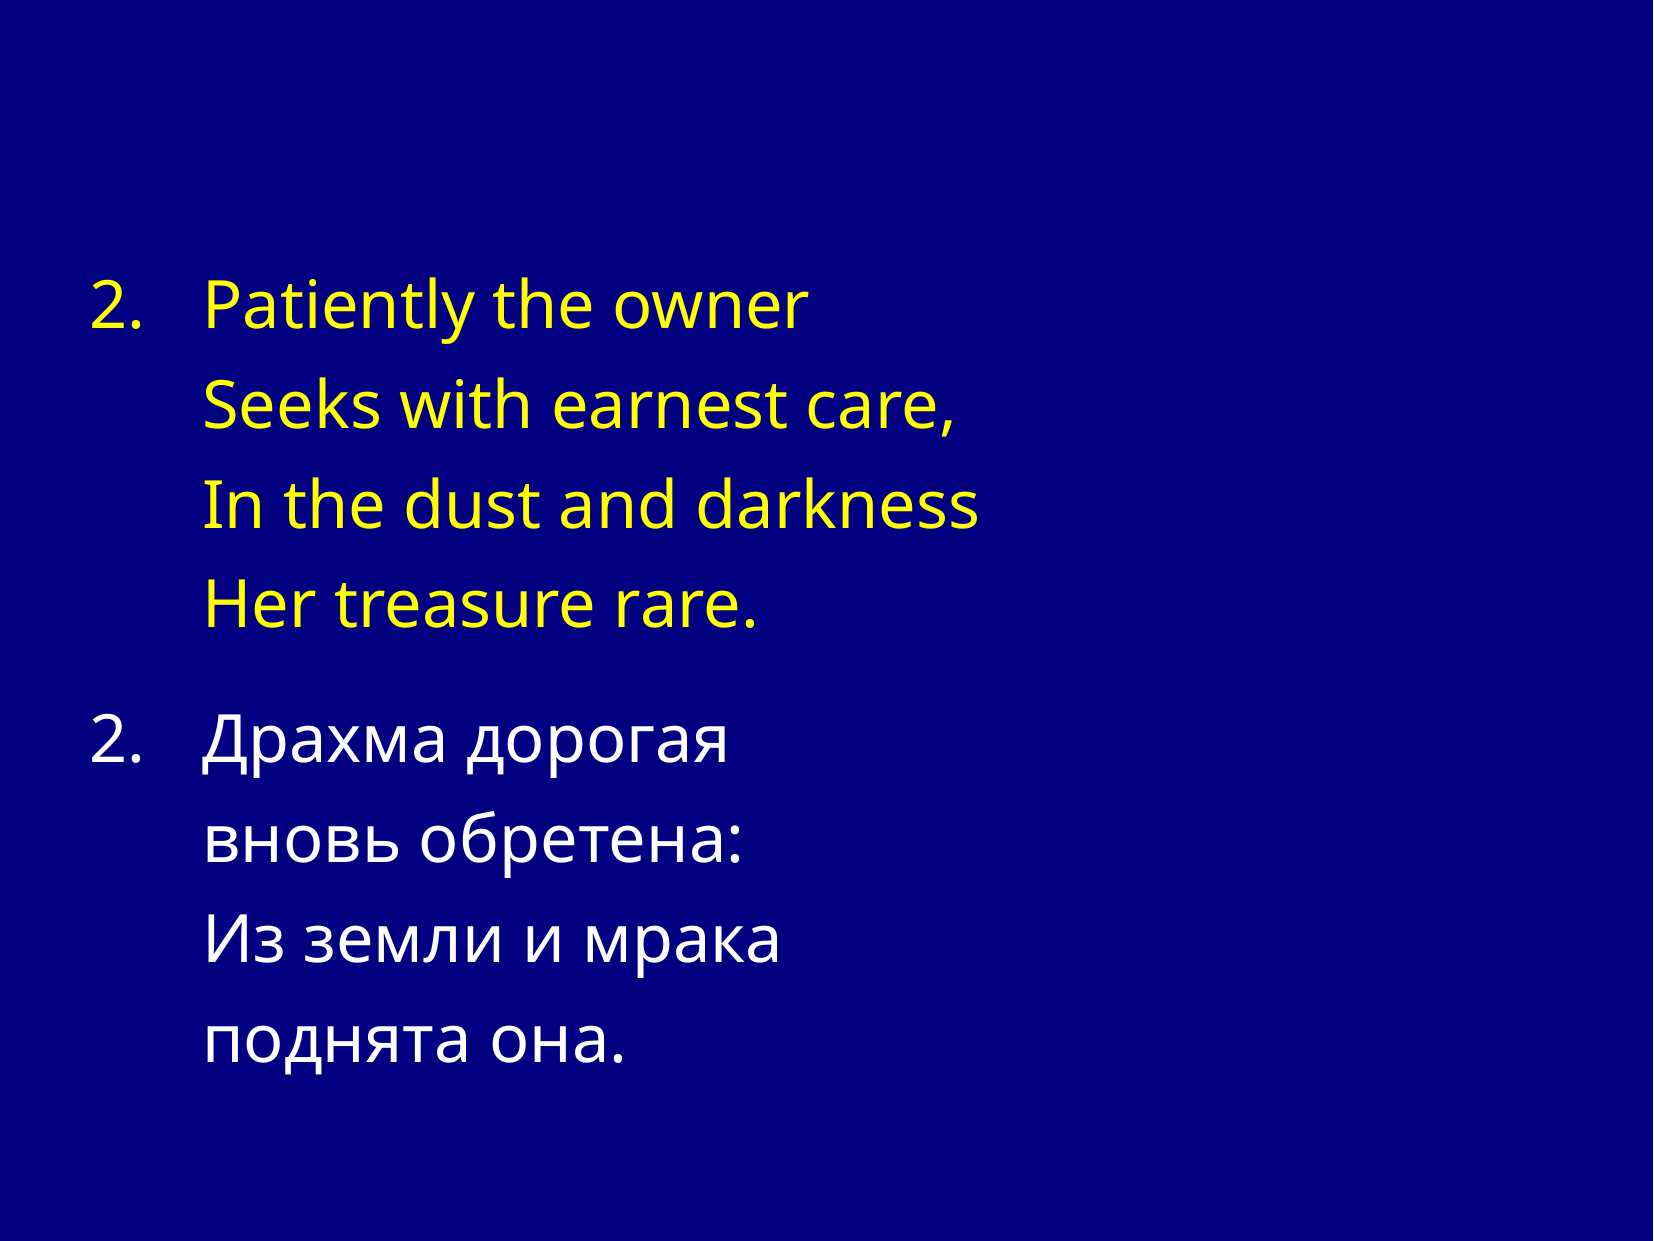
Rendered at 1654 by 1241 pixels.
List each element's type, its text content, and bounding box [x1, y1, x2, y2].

text_box 2. Драхма дорогая вновь обретена: Из земли и мрака поднята она. [75, 675, 1576, 1163]
text_box 2. Patiently the owner Seeks with earnest care, In the dust and darkness Her treasure rare. [75, 150, 1576, 638]
